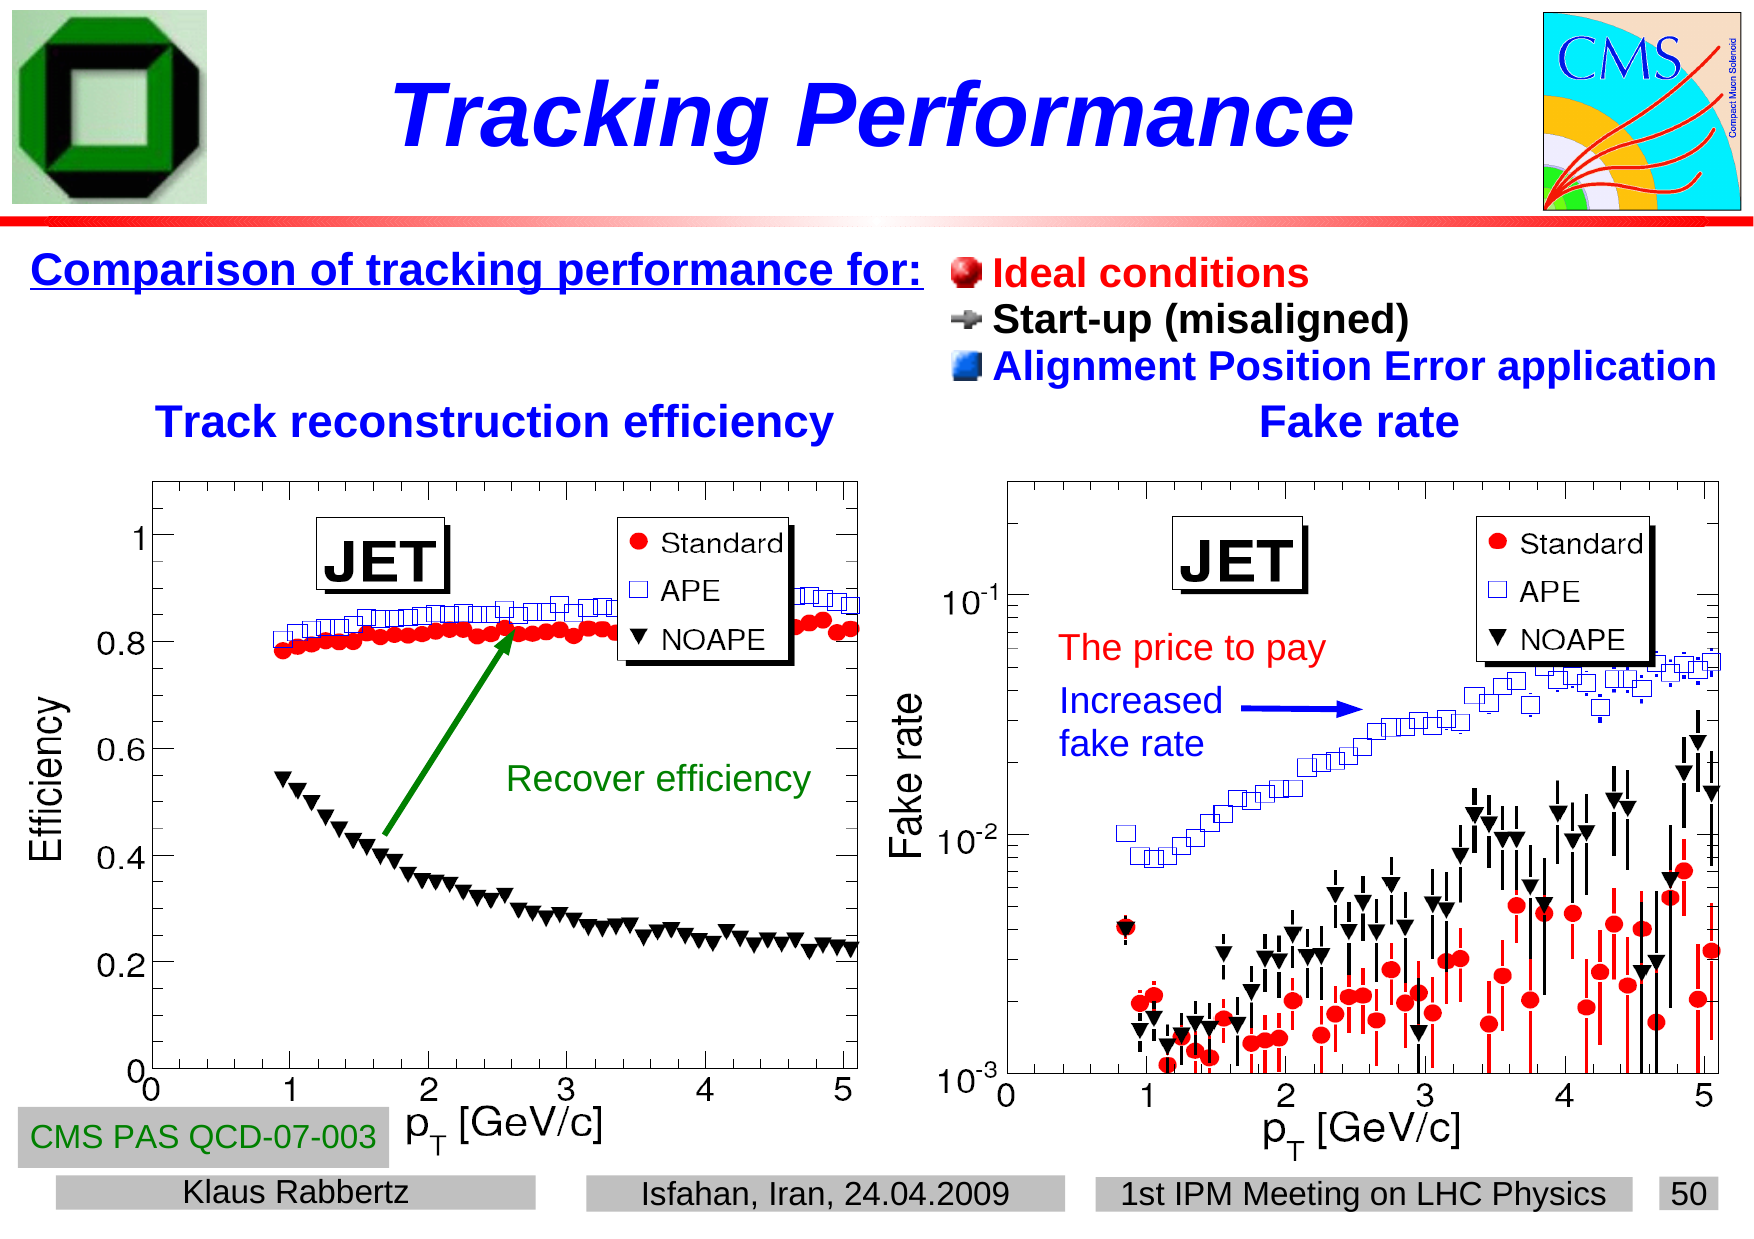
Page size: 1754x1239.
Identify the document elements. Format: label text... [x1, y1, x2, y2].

text_box Ideal conditions Start-up (misaligned) Alignment Position Error application [939, 237, 1730, 404]
text_box The price to pay [1046, 614, 1339, 681]
picture [12, 10, 207, 204]
picture [9, 463, 1733, 1168]
text_box Fake rate [1247, 404, 1473, 461]
text_box Track reconstruction efficiency [142, 384, 847, 461]
text_box Comparison of tracking performance for: [18, 231, 949, 308]
text_box Recover efficiency [493, 745, 823, 812]
text_box Increased fake rate [1047, 681, 1236, 776]
title Tracking Performance [220, 16, 1525, 213]
picture [1542, 11, 1742, 211]
text_box CMS PAS QCD-07-003 [17, 1106, 390, 1168]
